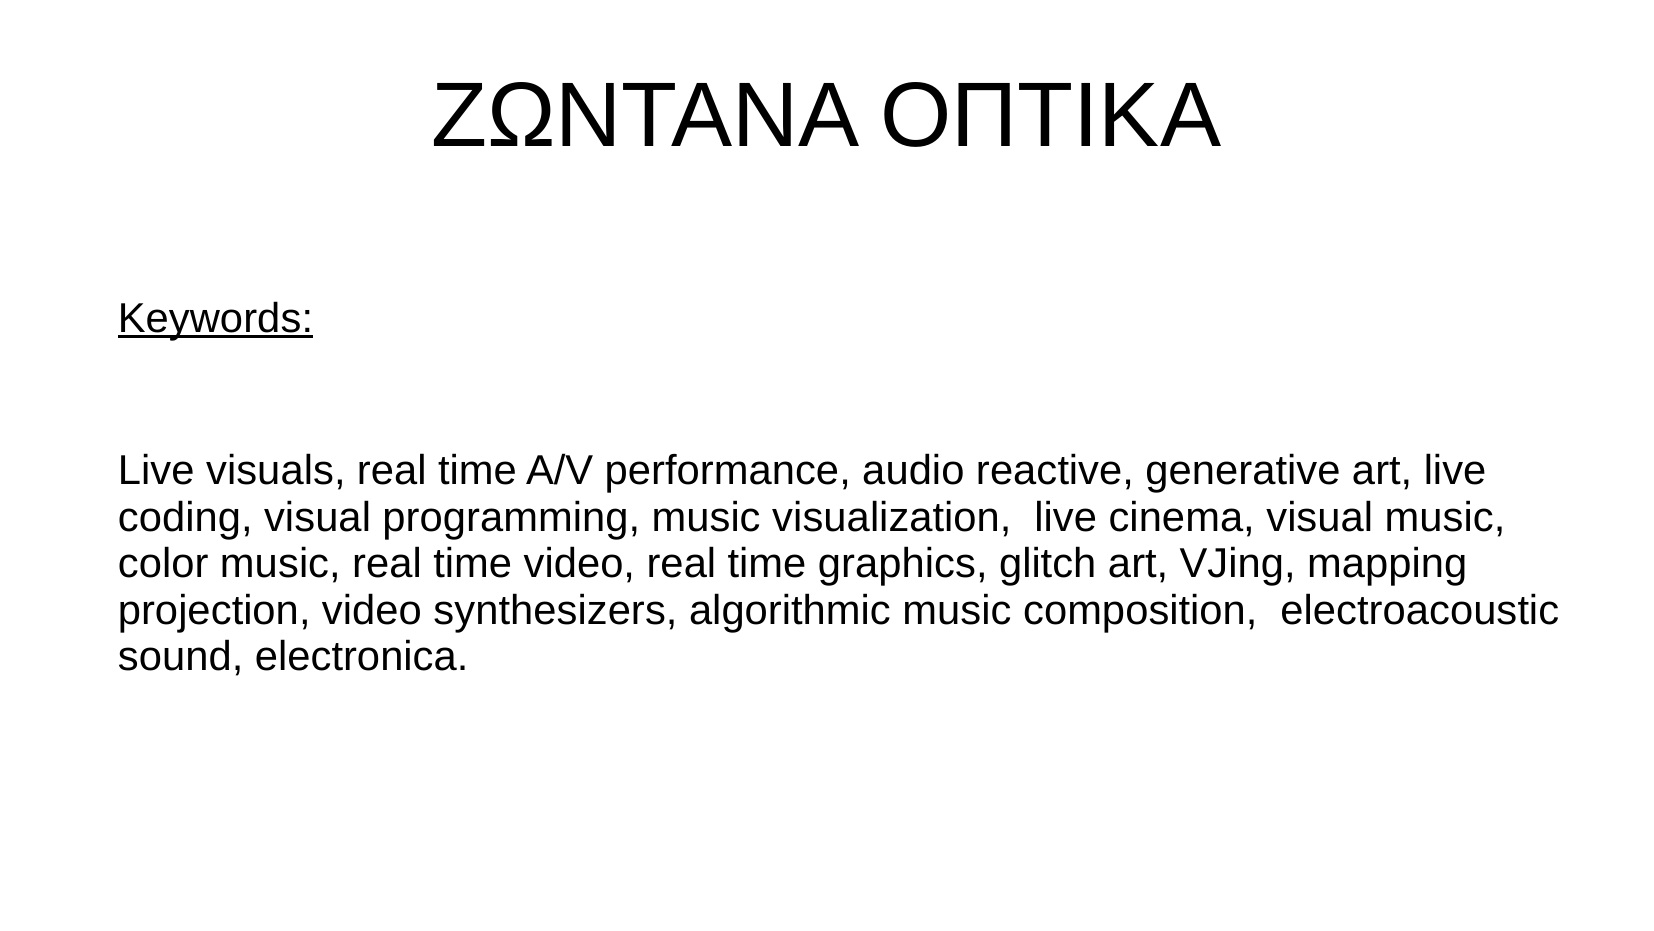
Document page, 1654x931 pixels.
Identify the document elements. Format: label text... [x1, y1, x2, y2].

list Keywords: Live visuals, real time A/V performance, audio reactive, generative art, live coding, visual programming, music visualization, live cinema, visual music, color music, real time video, real time graphics, glitch art, VJing, mapping projection, video synthesizers, algorithmic music composition, electroacoustic sound, electronica. [117, 295, 1607, 835]
title ΖΩΝΤΑΝΑ ΟΠΤΙΚΑ [82, 37, 1571, 193]
